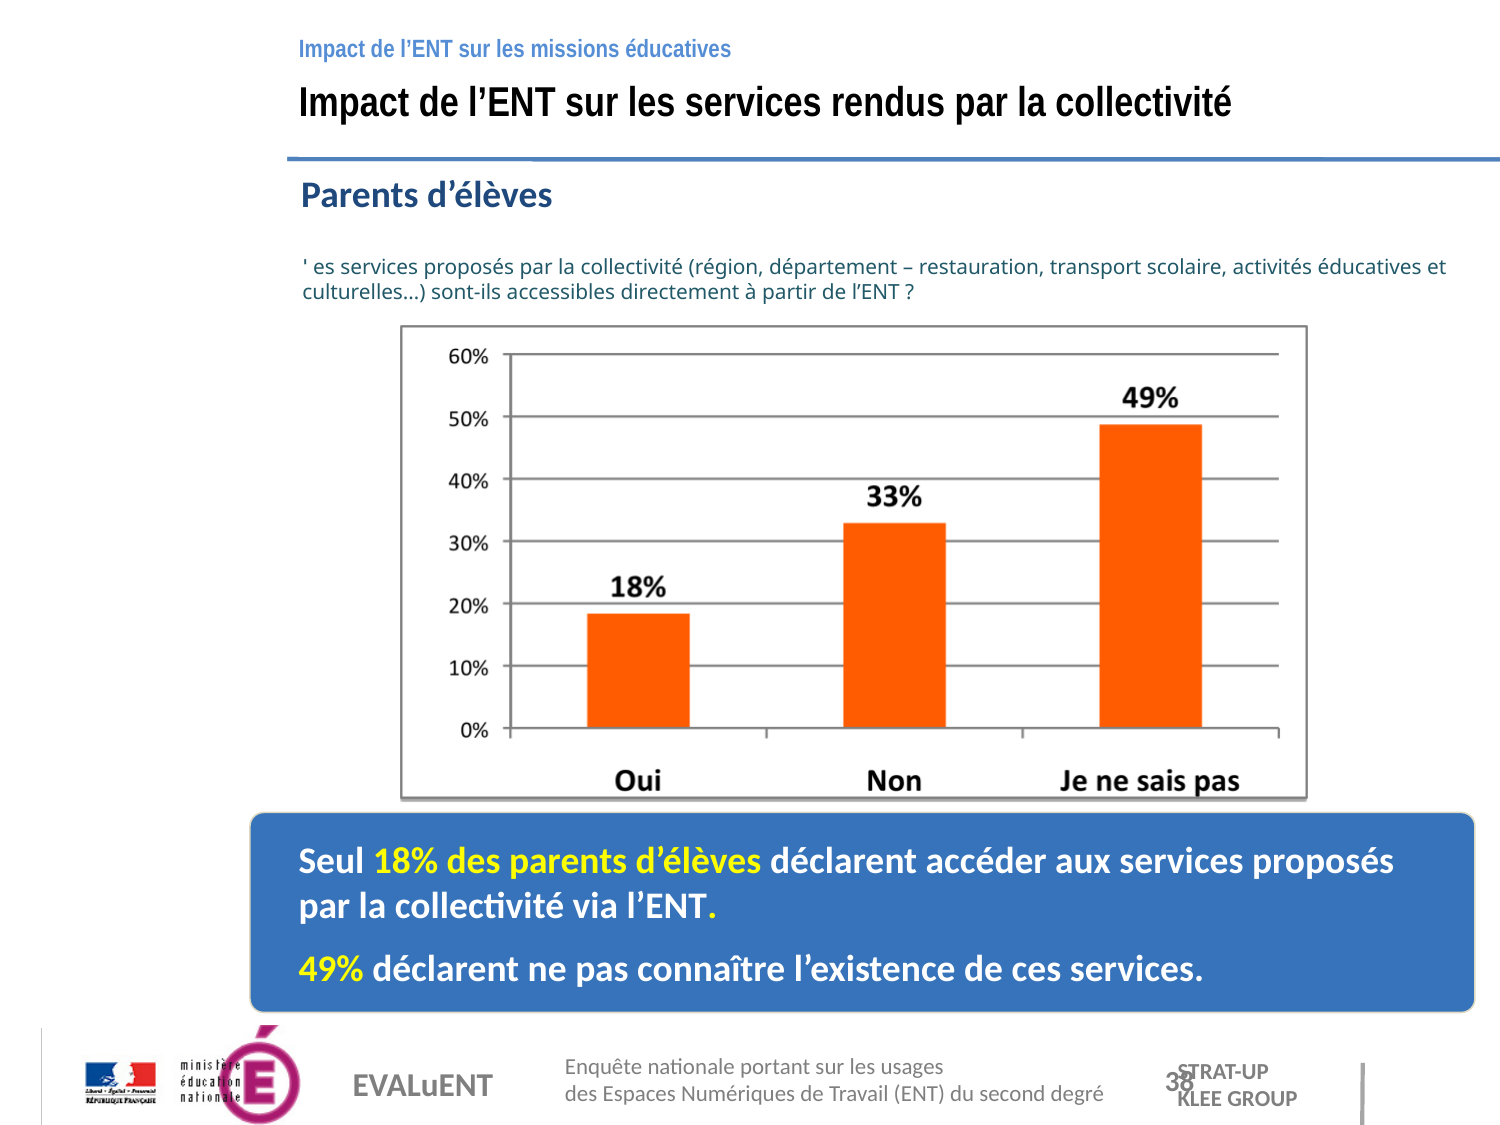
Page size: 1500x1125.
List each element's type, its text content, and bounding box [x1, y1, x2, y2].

text_box Seul 18% des parents d’élèves déclarent accéder aux services proposés par la collectivité via l’ENT. 49% déclarent ne pas connaître l’existence de ces services. [249, 812, 1475, 1013]
text_box Les services proposés par la collectivité (région, département – restauration, transport scolaire, activités éducatives et culturelles…) sont-ils accessibles directement à partir de l’ENT ? [287, 245, 1500, 312]
text_box Impact de l’ENT sur les missions éducatives Impact de l’ENT sur les services rendus par la collectivité [284, 25, 1455, 100]
picture [399, 324, 1309, 800]
text_box [1074, 1050, 1426, 1110]
text_box Parents d’élèves [286, 162, 571, 224]
